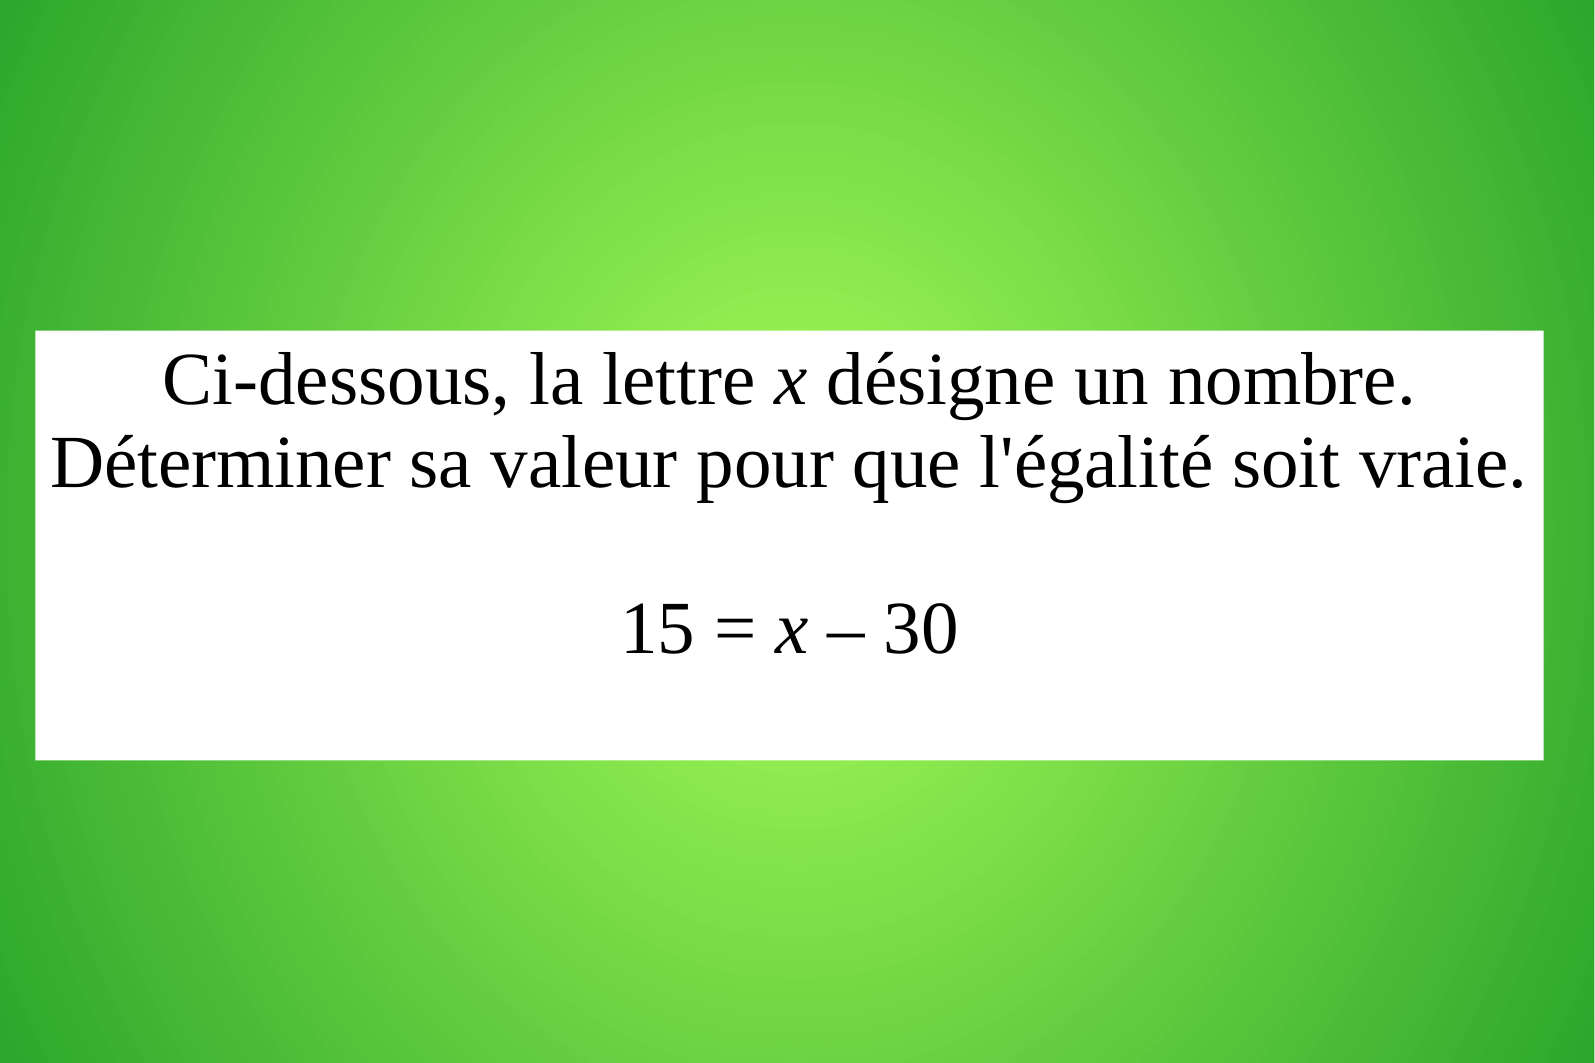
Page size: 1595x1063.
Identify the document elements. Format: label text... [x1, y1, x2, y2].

text_box Ci-dessous, la lettre x désigne un nombre. Déterminer sa valeur pour que l'égalité soit vraie. 15 = x – 30 [35, 330, 1544, 761]
picture [0, 0, 1595, 1063]
